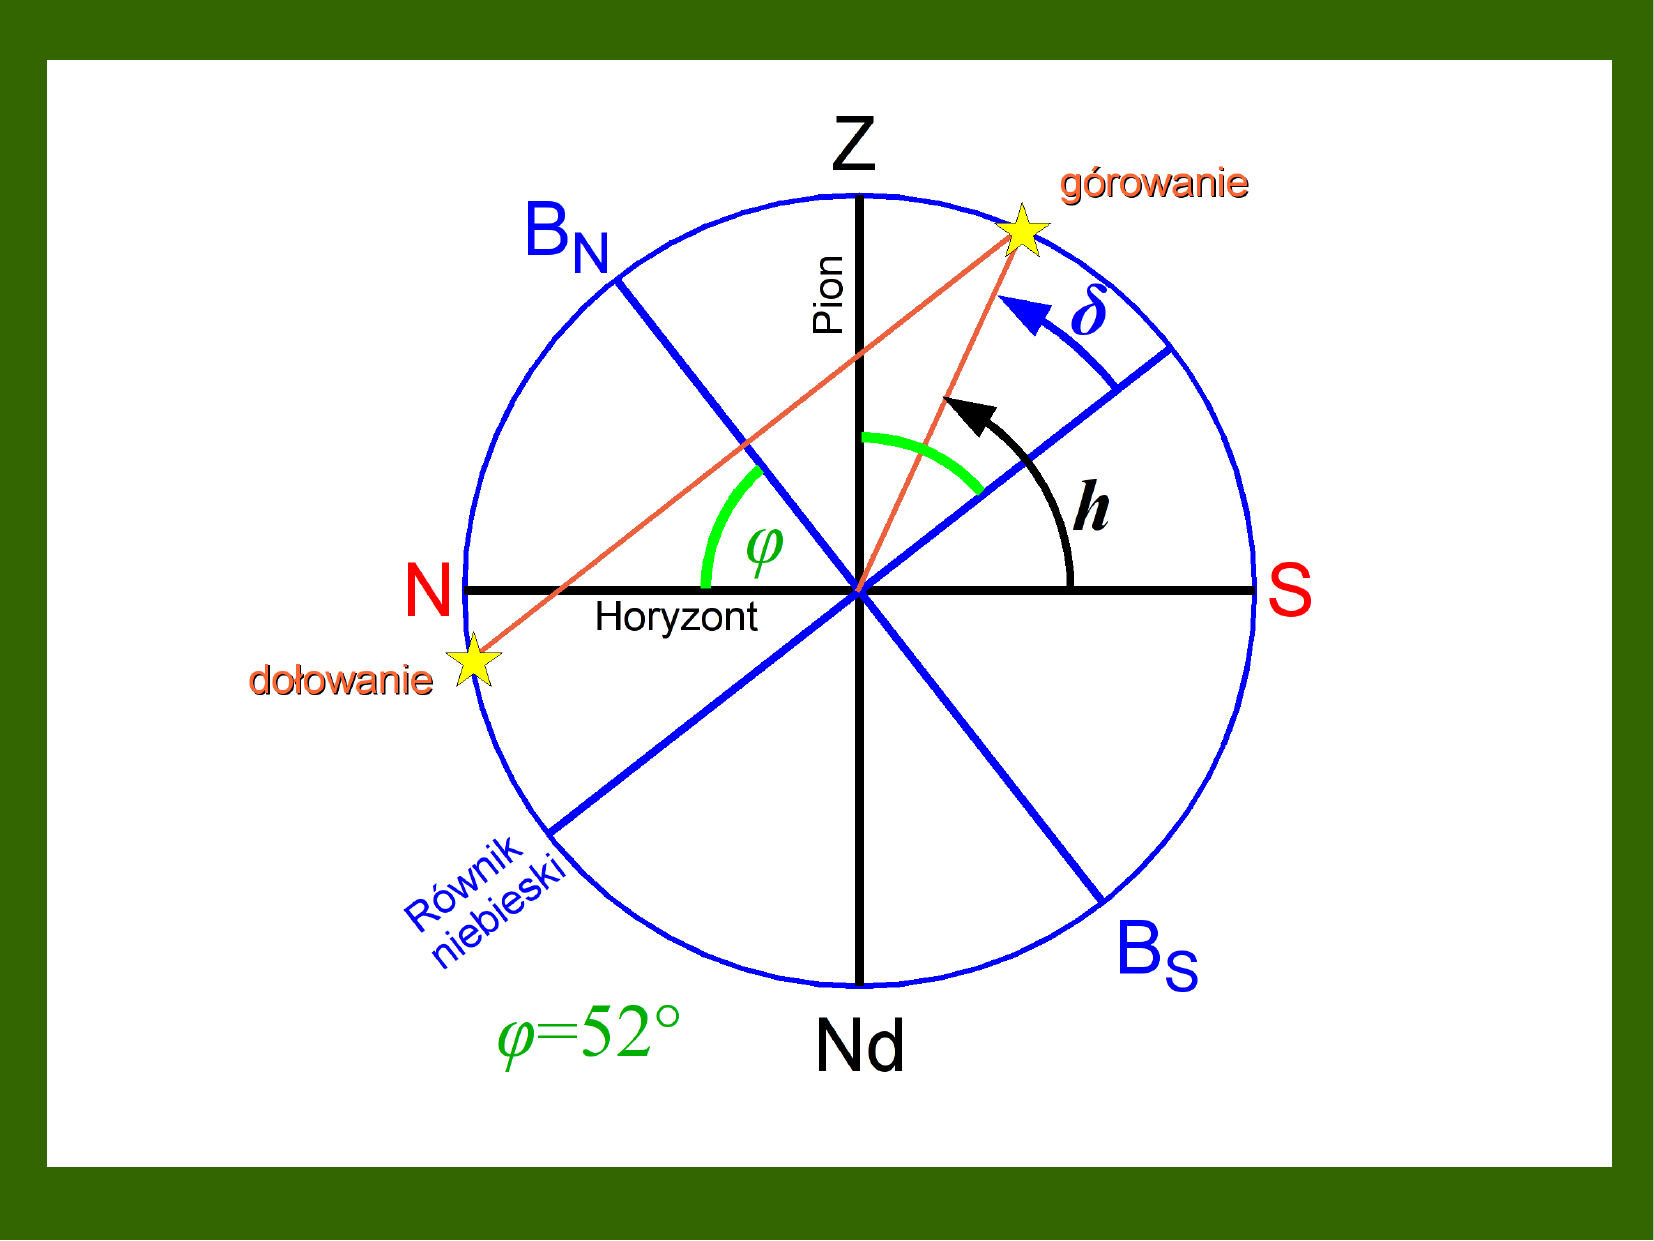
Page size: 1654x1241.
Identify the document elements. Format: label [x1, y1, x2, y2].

picture [47, 60, 1612, 1168]
